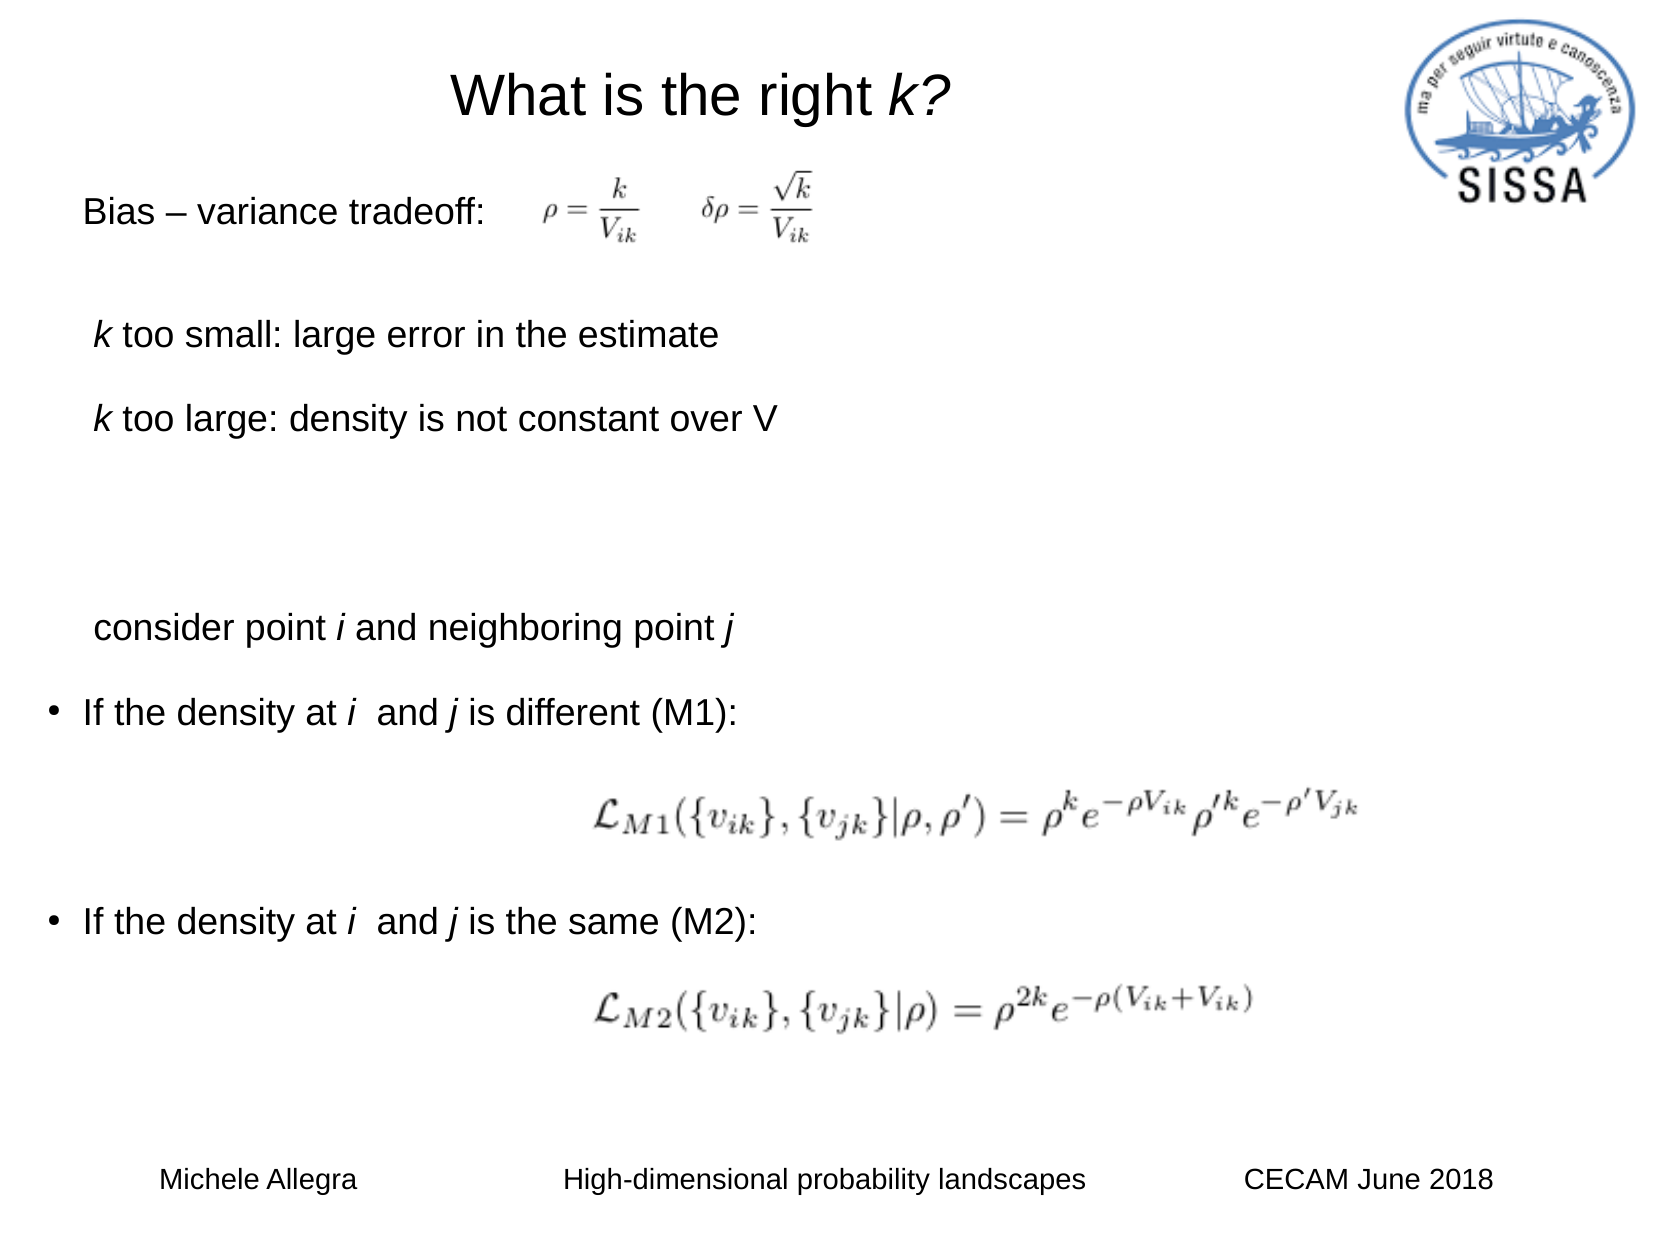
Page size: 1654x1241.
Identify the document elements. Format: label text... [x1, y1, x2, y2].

subtitle Bias – variance tradeoff: [47, 22, 1536, 359]
picture [1391, 16, 1652, 207]
picture [558, 769, 1392, 880]
title Michele Allegra High-dimensional probability landscapes CECAM June 2018 [82, 1141, 1571, 1217]
picture [502, 165, 841, 255]
text_box k too small: large error in the estimate k too large: density is not constant over V consider point i and neighboring point j If the density at i and j is different (M1): If the density at i and j is the same (M2): [47, 166, 981, 1090]
picture [550, 967, 1334, 1087]
